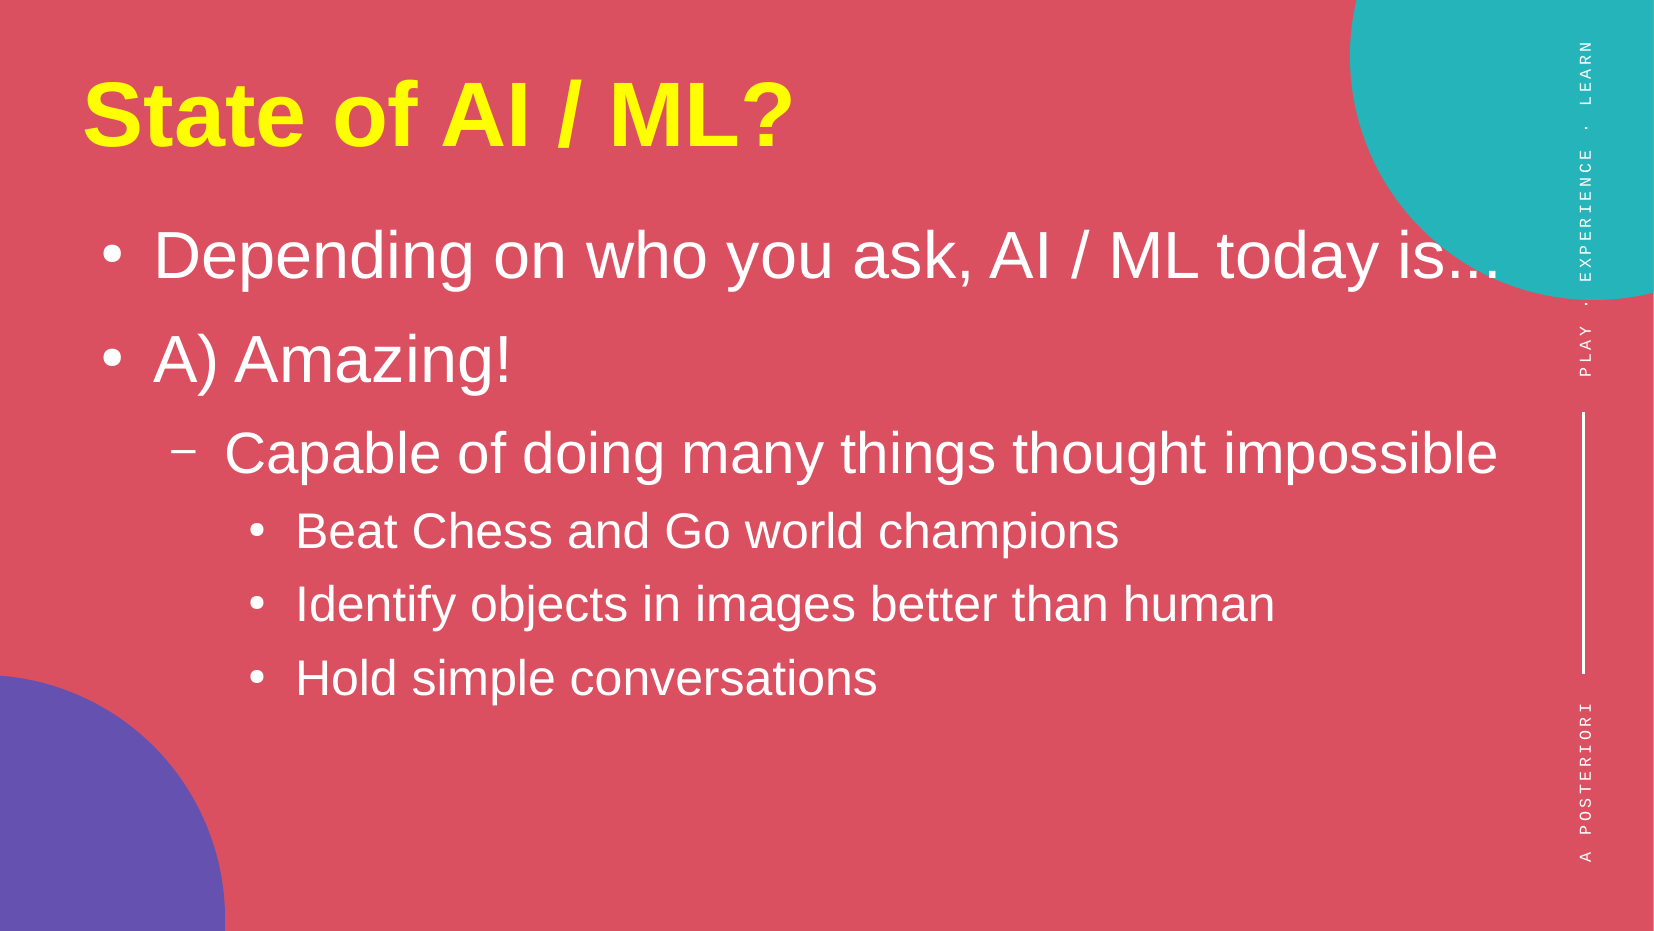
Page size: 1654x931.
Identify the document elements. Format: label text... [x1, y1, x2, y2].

title State of AI / ML? [82, 37, 1351, 193]
list Depending on who you ask, AI / ML today is... A) Amazing! Capable of doing many things thought impossible Beat Chess and Go world champions Identify objects in images better than human Hold simple conversations [82, 217, 1571, 758]
